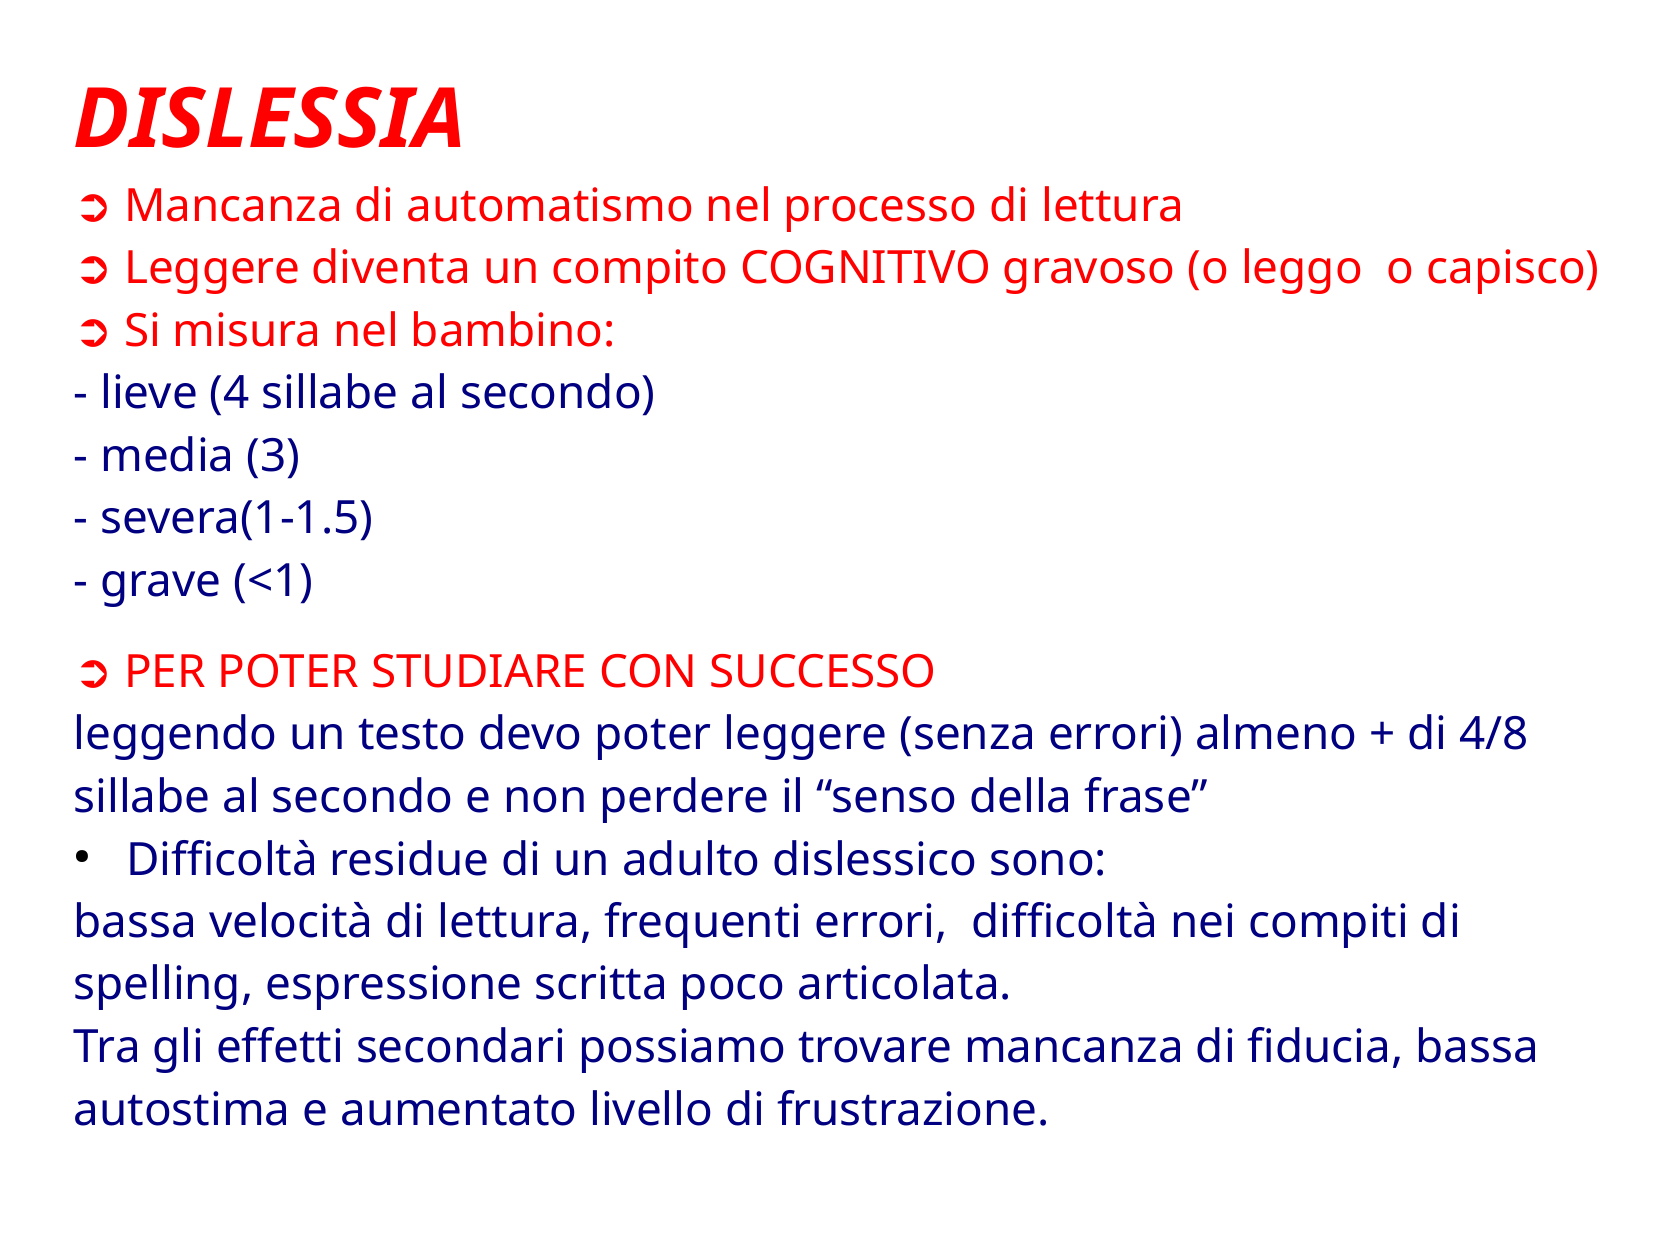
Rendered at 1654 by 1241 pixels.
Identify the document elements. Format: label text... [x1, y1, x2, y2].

text_box DISLESSIA ➲ Mancanza di automatismo nel processo di lettura ➲ Leggere diventa un compito COGNITIVO gravoso (o leggo o capisco) ➲ Si misura nel bambino: - lieve (4 sillabe al secondo) - media (3) - severa(1-1.5) - grave (<1) ➲ PER POTER STUDIARE CON SUCCESSO leggendo un testo devo poter leggere (senza errori) almeno + di 4/8 sillabe al secondo e non perdere il “senso della frase” Difficoltà residue di un adulto dislessico sono: bassa velocità di lettura, frequenti errori, difficoltà nei compiti di spelling, espressione scritta poco articolata. Tra gli effetti secondari possiamo trovare mancanza di fiducia, bassa autostima e aumentato livello di frustrazione. [59, 51, 1654, 1153]
